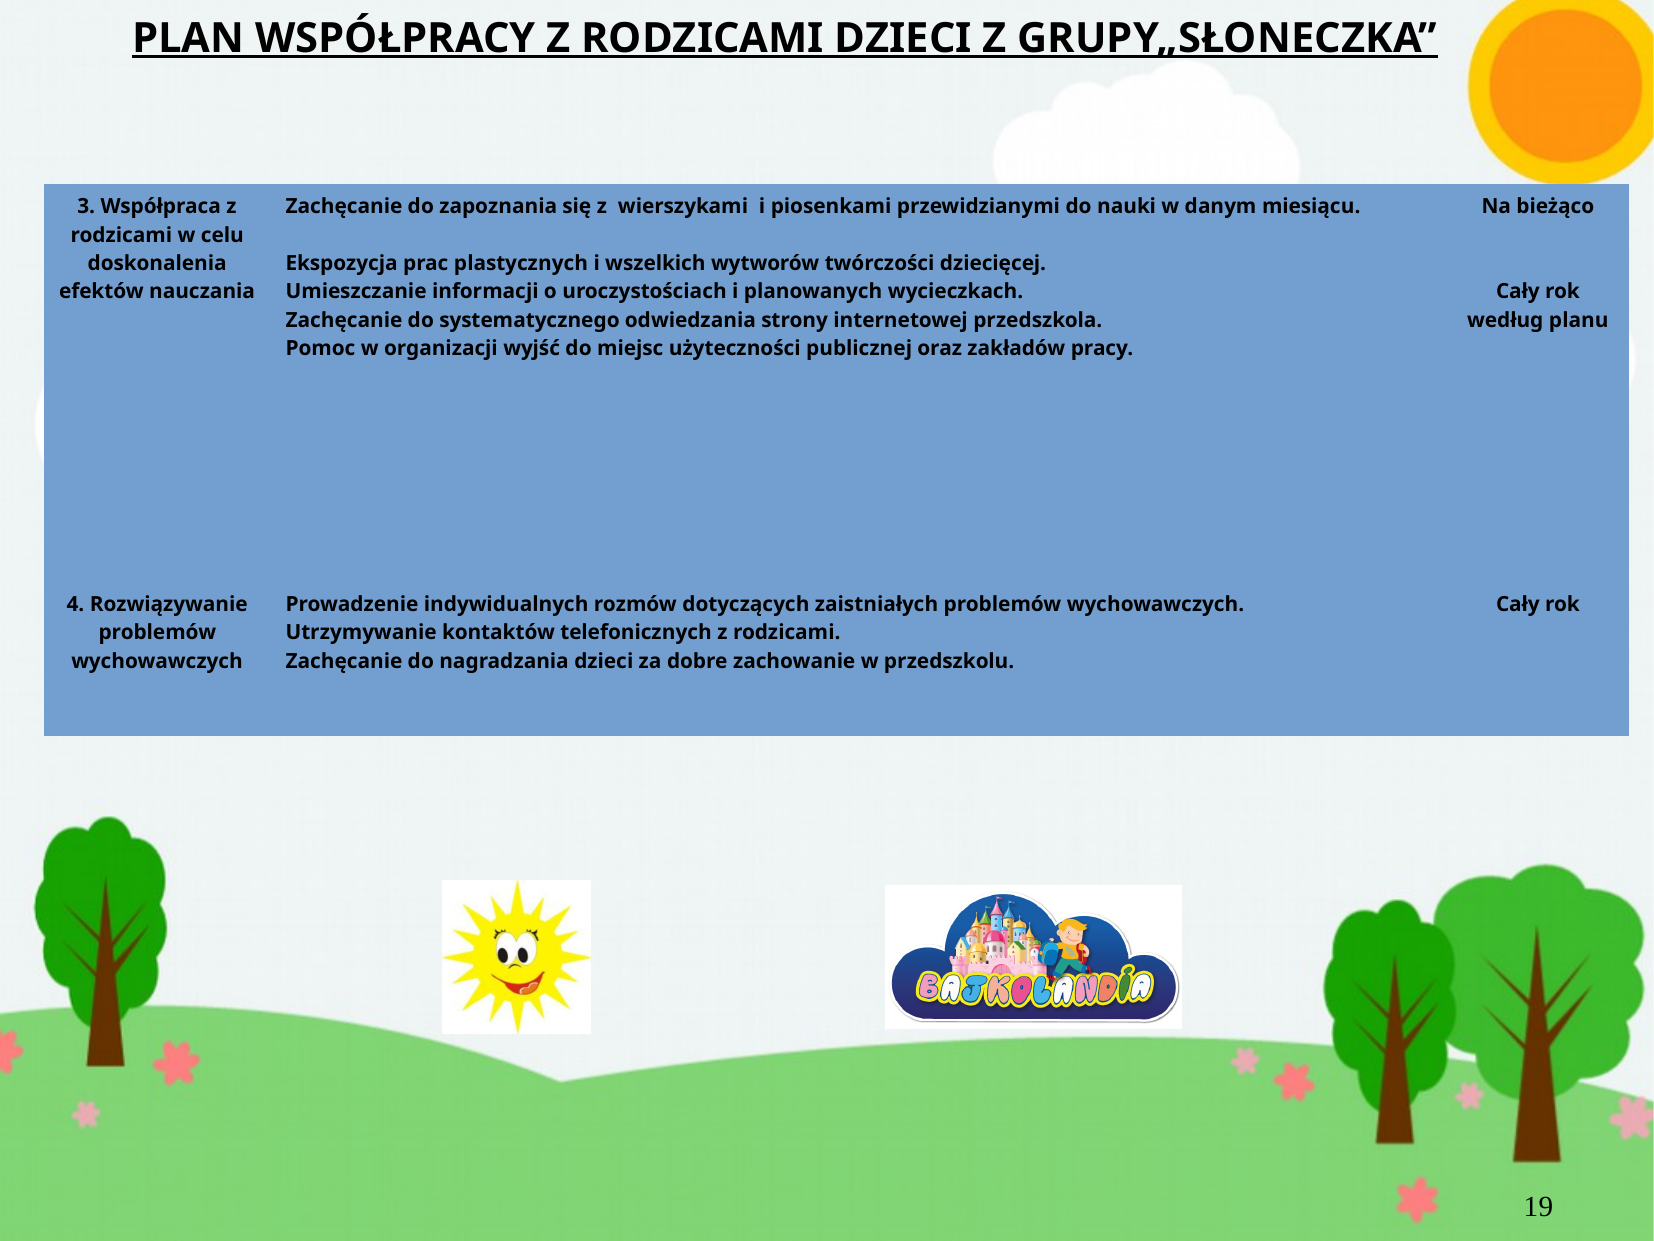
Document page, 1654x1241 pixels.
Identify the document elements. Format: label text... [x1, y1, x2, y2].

table_header 3. Współpraca z rodzicami w celu doskonalenia efektów nauczania [44, 184, 271, 582]
table_header Na bieżąco Cały rok według planu [1447, 184, 1629, 582]
table_cell Cały rok [1447, 582, 1629, 736]
table_cell 4. Rozwiązywanie problemów wychowawczych [44, 582, 271, 736]
text_box [1523, 1187, 1630, 1235]
text_box PLAN WSPÓŁPRACY Z RODZICAMI DZIECI Z GRUPY„SŁONECZKA” [93, 0, 1477, 71]
table_cell Prowadzenie indywidualnych rozmów dotyczących zaistniałych problemów wychowawczych. Utrzymywanie kontaktów telefonicznych z rodzicami. Zachęcanie do nagradzania dzieci za dobre zachowanie w przedszkolu. [271, 582, 1447, 736]
picture [442, 880, 591, 1034]
picture [885, 886, 1182, 1029]
table_header Zachęcanie do zapoznania się z wierszykami i piosenkami przewidzianymi do nauki w danym miesiącu. Ekspozycja prac plastycznych i wszelkich wytworów twórczości dziecięcej. Umieszczanie informacji o uroczystościach i planowanych wycieczkach. Zachęcanie do systematycznego odwiedzania strony internetowej przedszkola. Pomoc w organizacji wyjść do miejsc użyteczności publicznej oraz zakładów pracy. [271, 184, 1447, 582]
